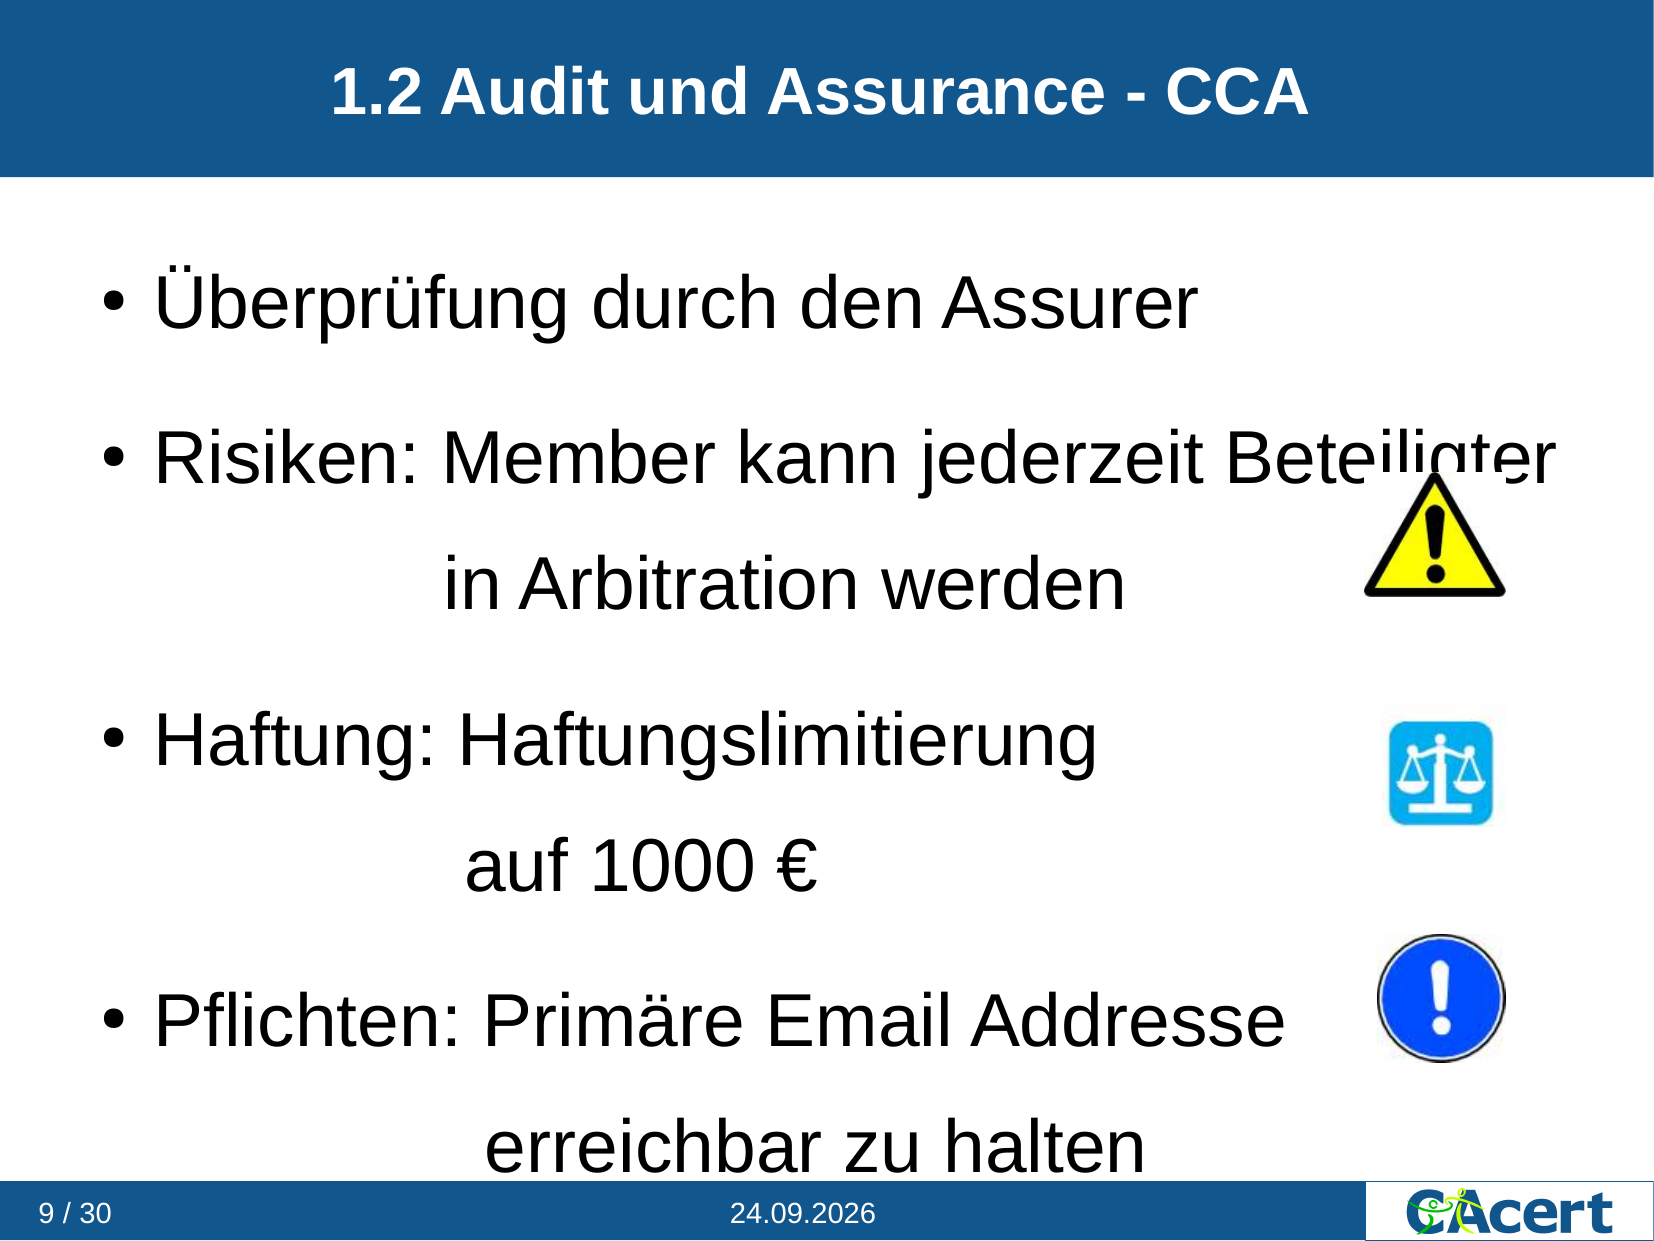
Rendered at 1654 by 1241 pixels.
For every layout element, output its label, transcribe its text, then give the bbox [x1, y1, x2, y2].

picture [1406, 1187, 1613, 1235]
picture [1377, 934, 1506, 1063]
list Überprüfung durch den Assurer Risiken: Member kann jederzeit Beteiligter in Arbitration werden Haftung: Haftungslimitierung auf 1000 € Pflichten: Primäre Email Addresse erreichbar zu halten [82, 218, 1571, 1147]
picture [1382, 703, 1506, 827]
picture [1364, 472, 1506, 597]
title 1.2 Audit und Assurance - CCA [76, 17, 1565, 166]
